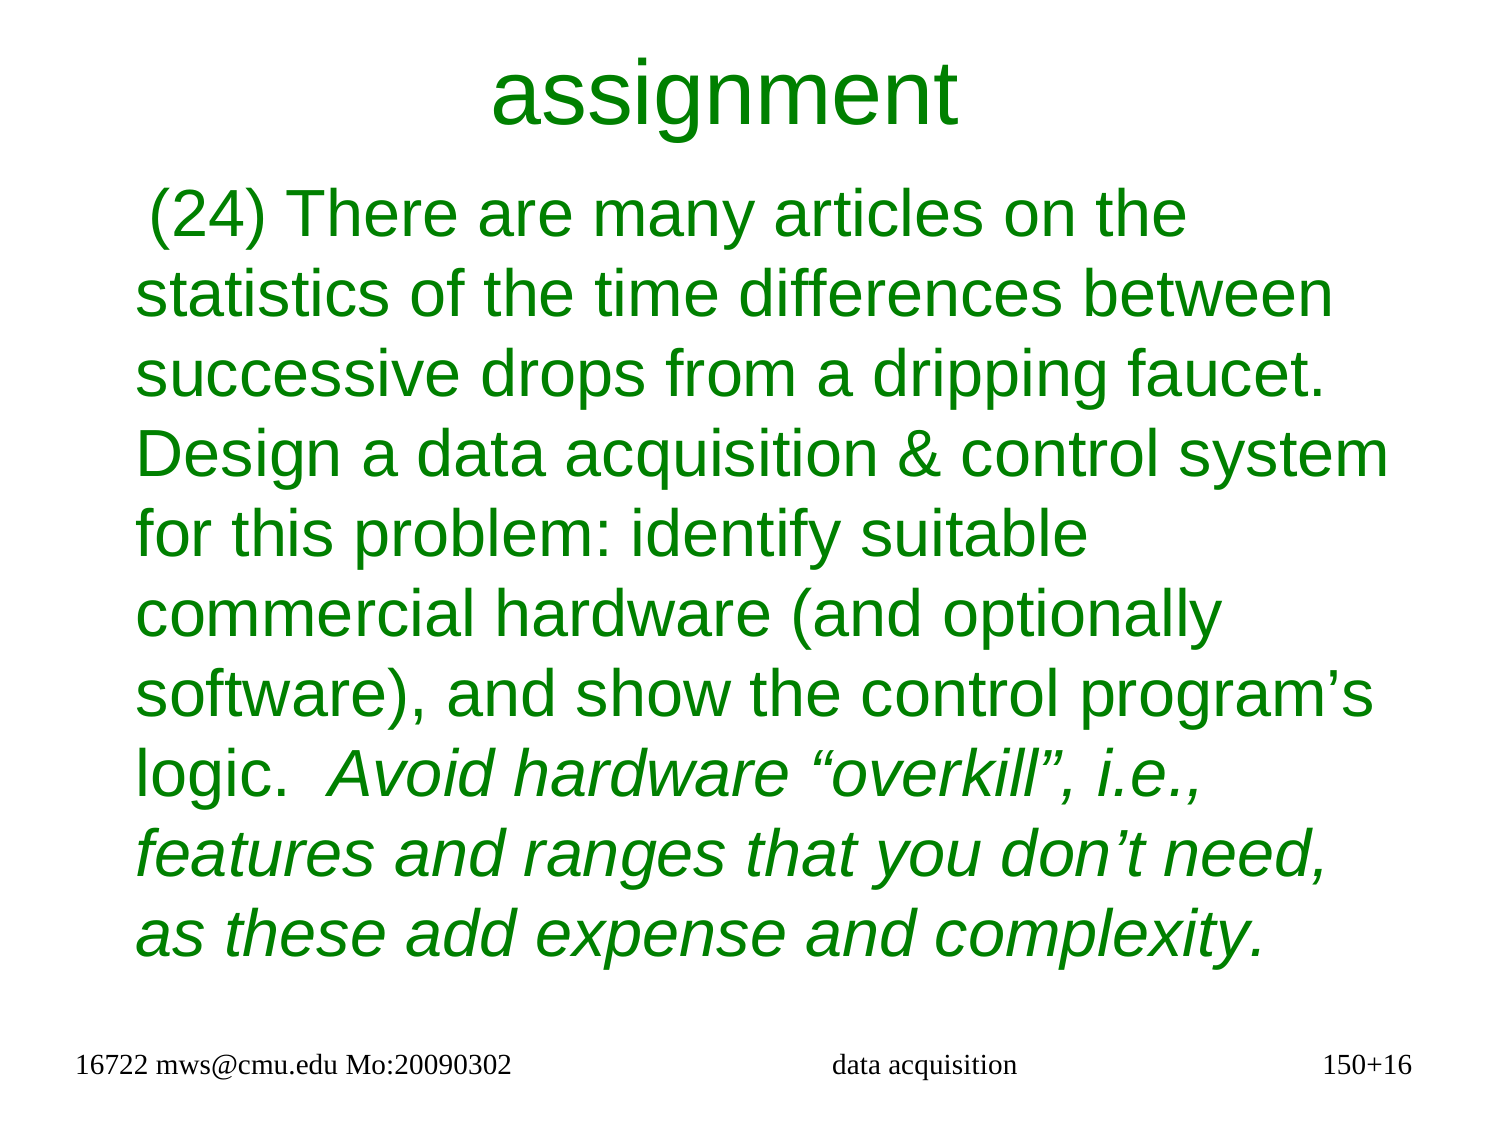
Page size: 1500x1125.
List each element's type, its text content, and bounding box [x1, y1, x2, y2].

text_box (24) There are many articles on the statistics of the time differences between successive drops from a dripping faucet. Design a data acquisition & control system for this problem: identify suitable commercial hardware (and optionally software), and show the control program’s logic. Avoid hardware “overkill”, i.e., features and ranges that you don’t need, as these add expense and complexity. [49, 162, 1426, 978]
text_box assignment [200, 24, 1251, 150]
